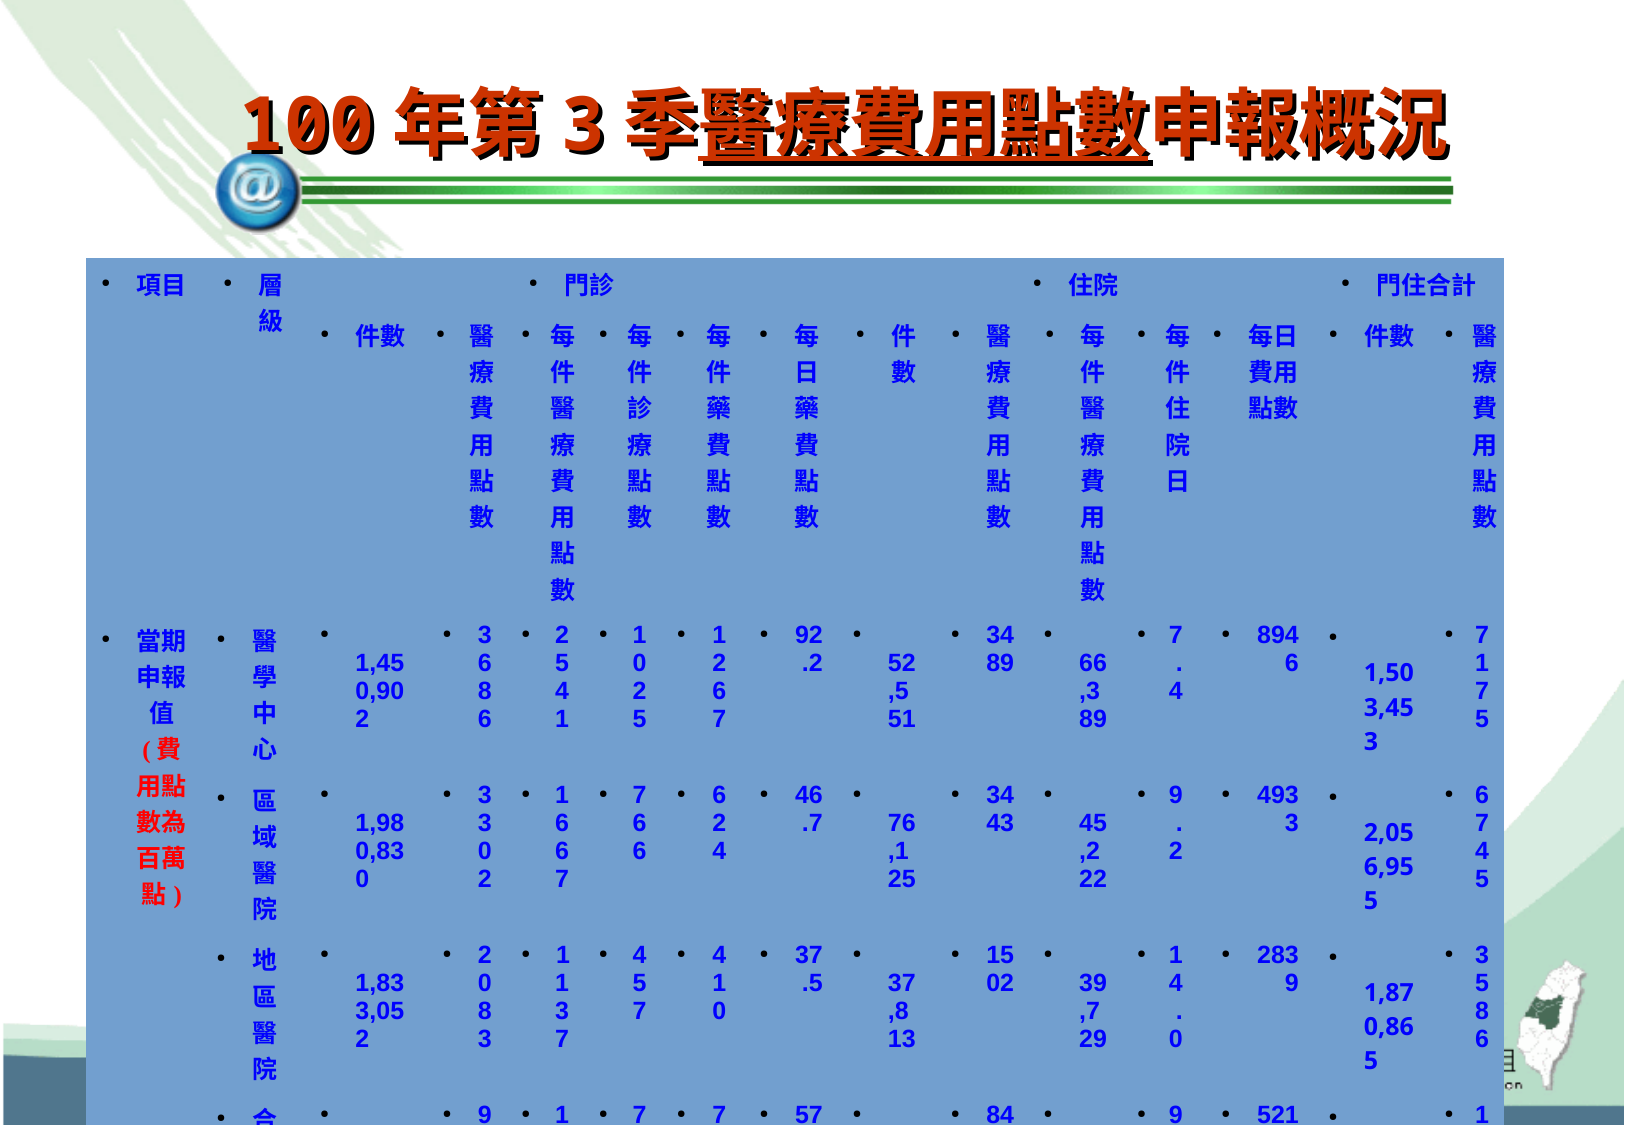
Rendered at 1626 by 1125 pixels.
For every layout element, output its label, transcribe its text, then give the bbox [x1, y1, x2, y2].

table_cell 5216 [1198, 1093, 1314, 1125]
table_cell 37,813 [838, 934, 934, 1093]
table_header 層級 [202, 258, 305, 614]
table_cell 57.6 [741, 1093, 838, 1125]
table_cell 5,264,784 [305, 1093, 421, 1125]
table_cell 1,980,830 [305, 774, 421, 934]
table_cell 37.5 [741, 934, 838, 1093]
table_cell 46.7 [741, 774, 838, 934]
table_cell 每件診療點數 [584, 309, 661, 614]
table_cell 457 [584, 934, 661, 1093]
table_cell 4933 [1198, 774, 1314, 934]
table_cell 766 [584, 774, 661, 934]
table_cell 52,551 [838, 614, 934, 774]
table_cell 66,389 [1029, 614, 1122, 774]
table_cell 件數 [1314, 309, 1430, 614]
table_cell 727 [661, 1093, 741, 1125]
table_cell 50,656 [1029, 1093, 1122, 1125]
table_cell 當期 申報值 (費用點數為 百萬點) [86, 614, 202, 1125]
table_header 項目 [86, 258, 202, 614]
table_cell 每件住院日 [1122, 309, 1198, 614]
table_cell 合計 [202, 1093, 305, 1125]
table_cell 8946 [1198, 614, 1314, 774]
table_cell 92.2 [741, 614, 838, 774]
table_header 門住合計 [1314, 258, 1504, 309]
title 100年第3季醫療費用點數申報概況 [144, 35, 1544, 223]
table_cell 1025 [584, 614, 661, 774]
table_cell 醫學中心 [202, 614, 305, 774]
table_cell 3489 [934, 614, 1029, 774]
table_cell 每件醫療費用點數 [507, 309, 584, 614]
table_cell 件數 [838, 309, 934, 614]
table_cell 件數 [305, 309, 421, 614]
table_cell 1723 [507, 1093, 584, 1125]
table_cell 地區醫院 [202, 934, 305, 1093]
table_cell 醫療費用點數 [421, 309, 507, 614]
table_cell 3686 [421, 614, 507, 774]
table_cell 6745 [1430, 774, 1504, 934]
table_cell 3586 [1430, 934, 1504, 1093]
table_cell 2083 [421, 934, 507, 1093]
table_cell 醫療費用點數 [1430, 309, 1504, 614]
table_cell 每日費用點數 [1198, 309, 1314, 614]
table_cell 9.2 [1122, 774, 1198, 934]
table_cell 410 [661, 934, 741, 1093]
table_cell 區域醫院 [202, 774, 305, 934]
table_cell 1502 [934, 934, 1029, 1093]
table_cell 39,729 [1029, 934, 1122, 1093]
table_cell 76,125 [838, 774, 934, 934]
table_cell 每日藥費點數 [741, 309, 838, 614]
table_cell 2,056,955 [1314, 774, 1430, 934]
table_cell 1,503,453 [1314, 614, 1430, 774]
table_cell 1267 [661, 614, 741, 774]
table_cell 每件醫療費用點數 [1029, 309, 1122, 614]
table_cell 9.7 [1122, 1093, 1198, 1125]
table_cell 17505 [1430, 1093, 1504, 1125]
table_cell 每件藥費點數 [661, 309, 741, 614]
table_header 住院 [838, 258, 1314, 309]
table_cell 2541 [507, 614, 584, 774]
table_cell 3302 [421, 774, 507, 934]
table_cell 8434 [934, 1093, 1029, 1125]
table_cell 1667 [507, 774, 584, 934]
table_cell 2839 [1198, 934, 1314, 1093]
table_header 門診 [305, 258, 838, 309]
table_cell 9072 [421, 1093, 507, 1125]
table_cell 166,489 [838, 1093, 934, 1125]
table_cell 45,222 [1029, 774, 1122, 934]
table_cell 5,431,273 [1314, 1093, 1430, 1125]
table_cell 730 [584, 1093, 661, 1125]
table_cell 1137 [507, 934, 584, 1093]
table_cell 1,833,052 [305, 934, 421, 1093]
table_cell 3443 [934, 774, 1029, 934]
table_cell 醫療費用點數 [934, 309, 1029, 614]
table_cell 14.0 [1122, 934, 1198, 1093]
table_cell 7175 [1430, 614, 1504, 774]
table_cell 1,870,865 [1314, 934, 1430, 1093]
table_cell 624 [661, 774, 741, 934]
table_cell 7.4 [1122, 614, 1198, 774]
table_cell 1,450,902 [305, 614, 421, 774]
